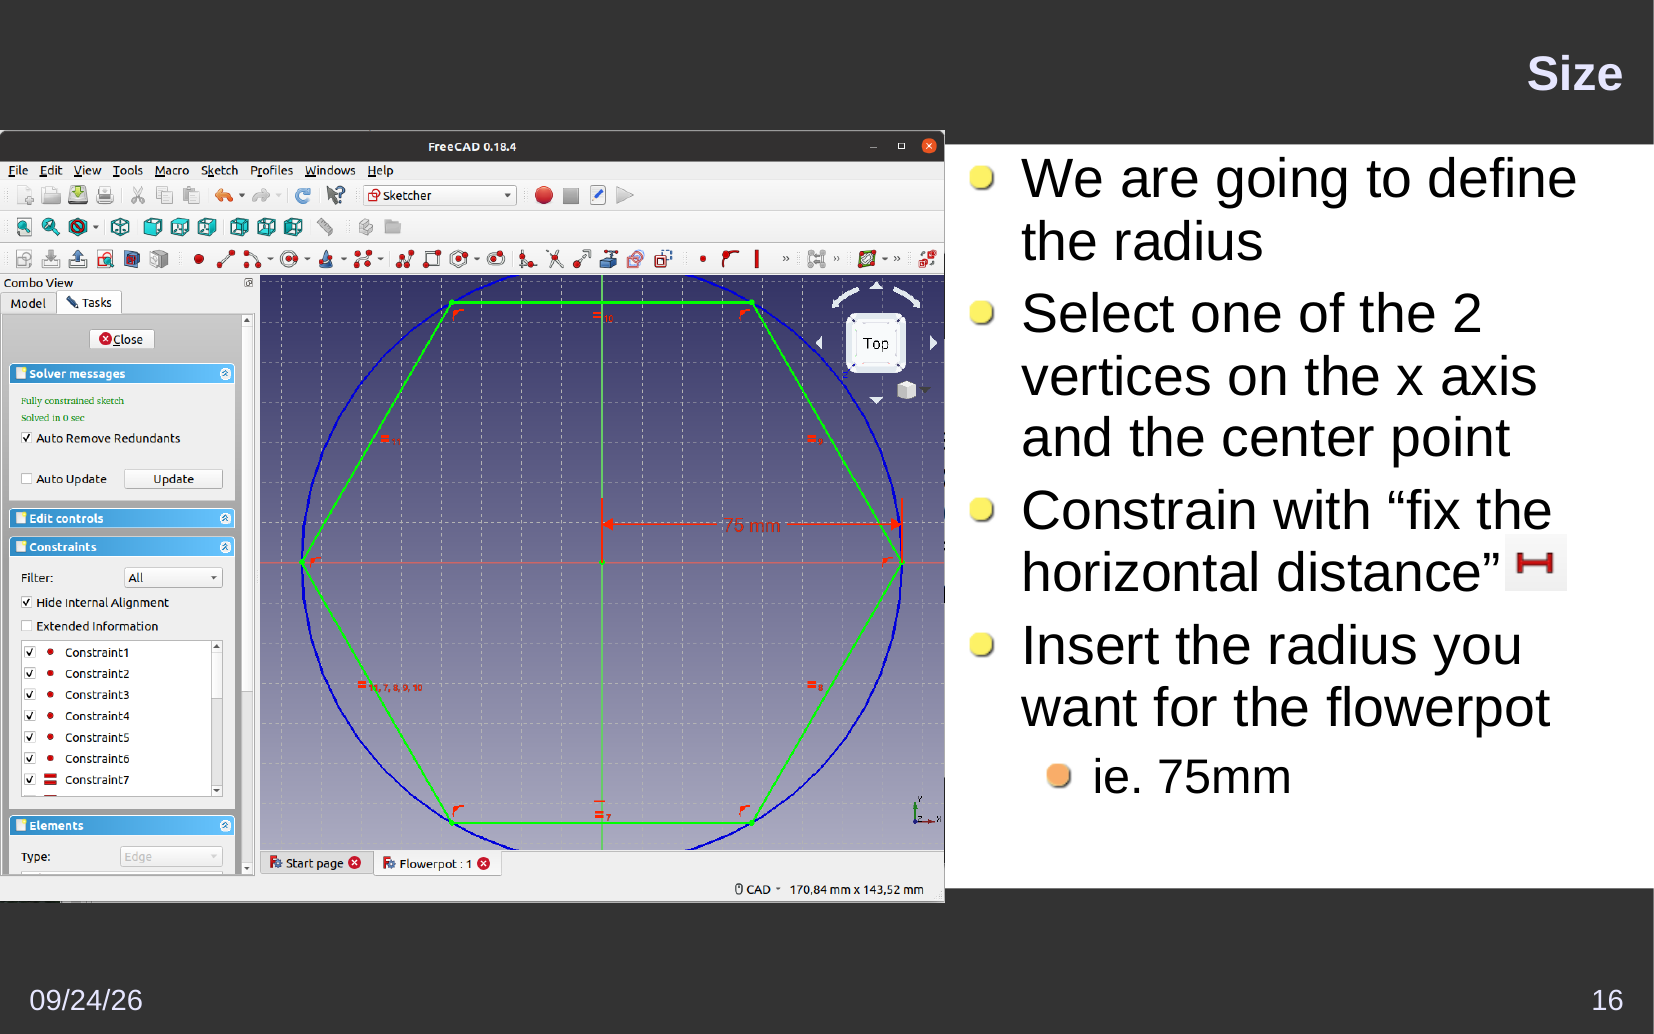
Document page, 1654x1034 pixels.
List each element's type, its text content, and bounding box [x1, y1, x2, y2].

picture [0, 0, 1654, 1034]
list We are going to define the radius Select one of the 2 vertices on the x axis and the center point Constrain with “fix the horizontal distance” Insert the radius you want for the flowerpot ie. 75mm [950, 147, 1630, 991]
title Size [29, 16, 1624, 131]
